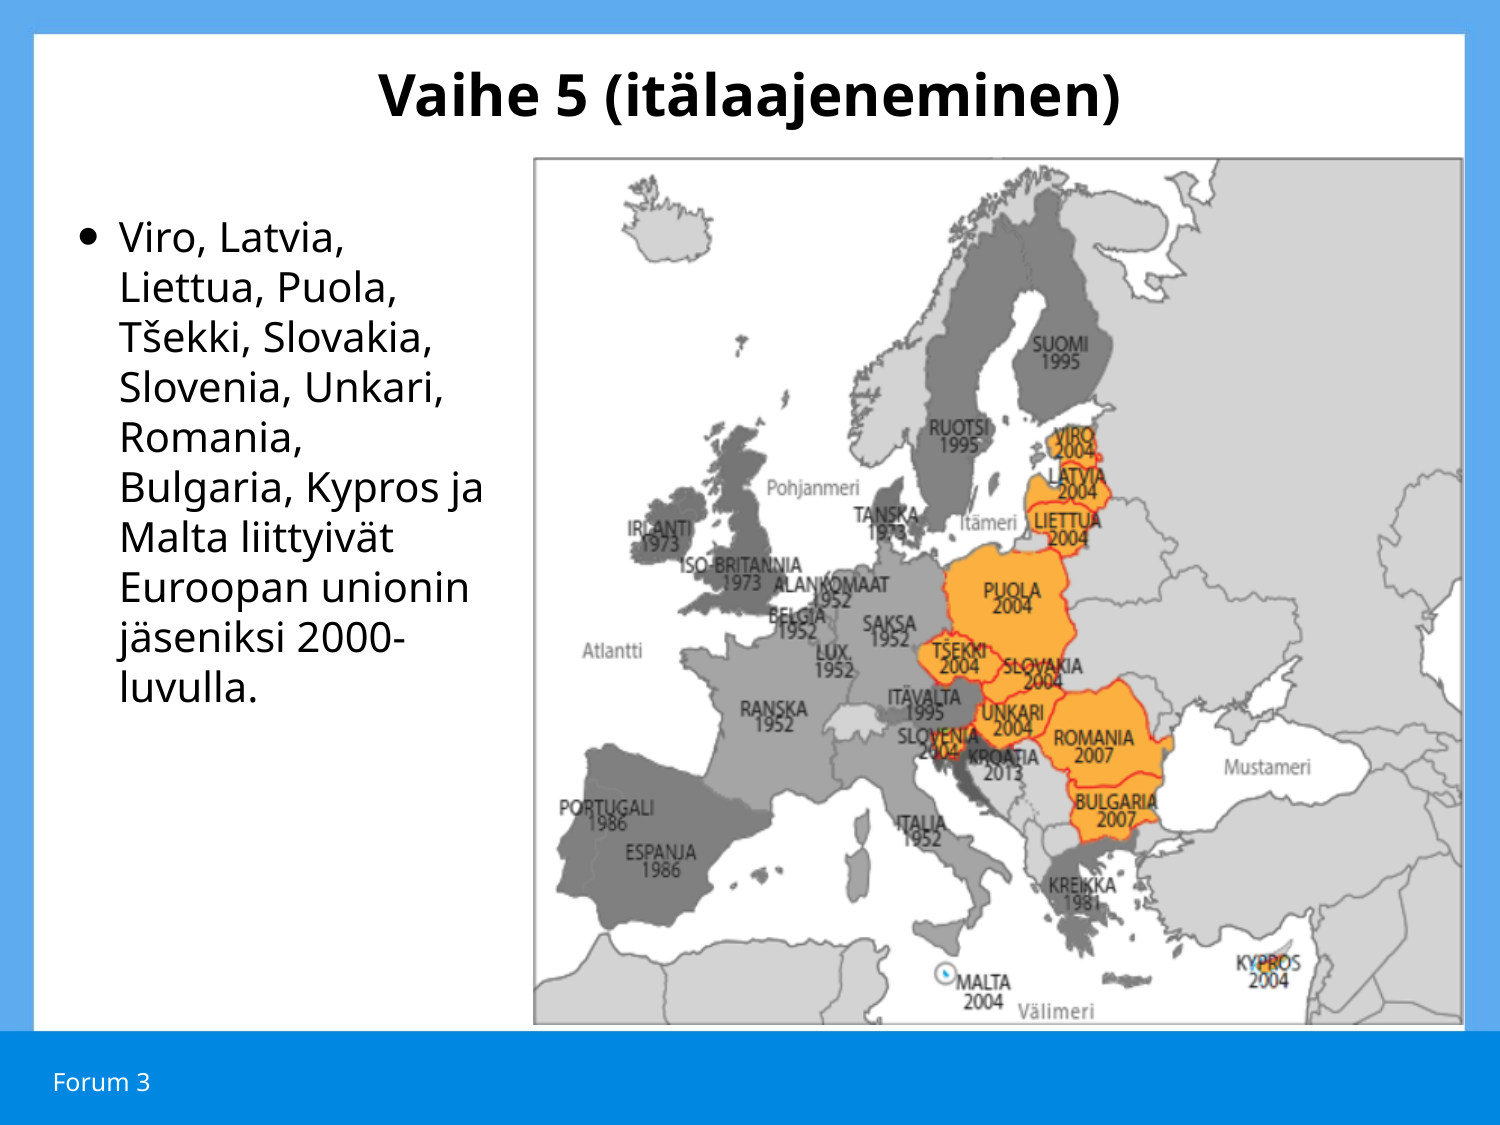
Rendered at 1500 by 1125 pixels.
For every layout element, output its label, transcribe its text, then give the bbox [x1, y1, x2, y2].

picture [0, 0, 1500, 1125]
list Viro, Latvia, Liettua, Puola, Tšekki, Slovakia, Slovenia, Unkari, Romania, Bulgaria, Kypros ja Malta liittyivät Euroopan unionin jäseniksi 2000-luvulla. [62, 195, 501, 968]
title Vaihe 5 (itälaajeneminen) [114, 29, 1385, 158]
